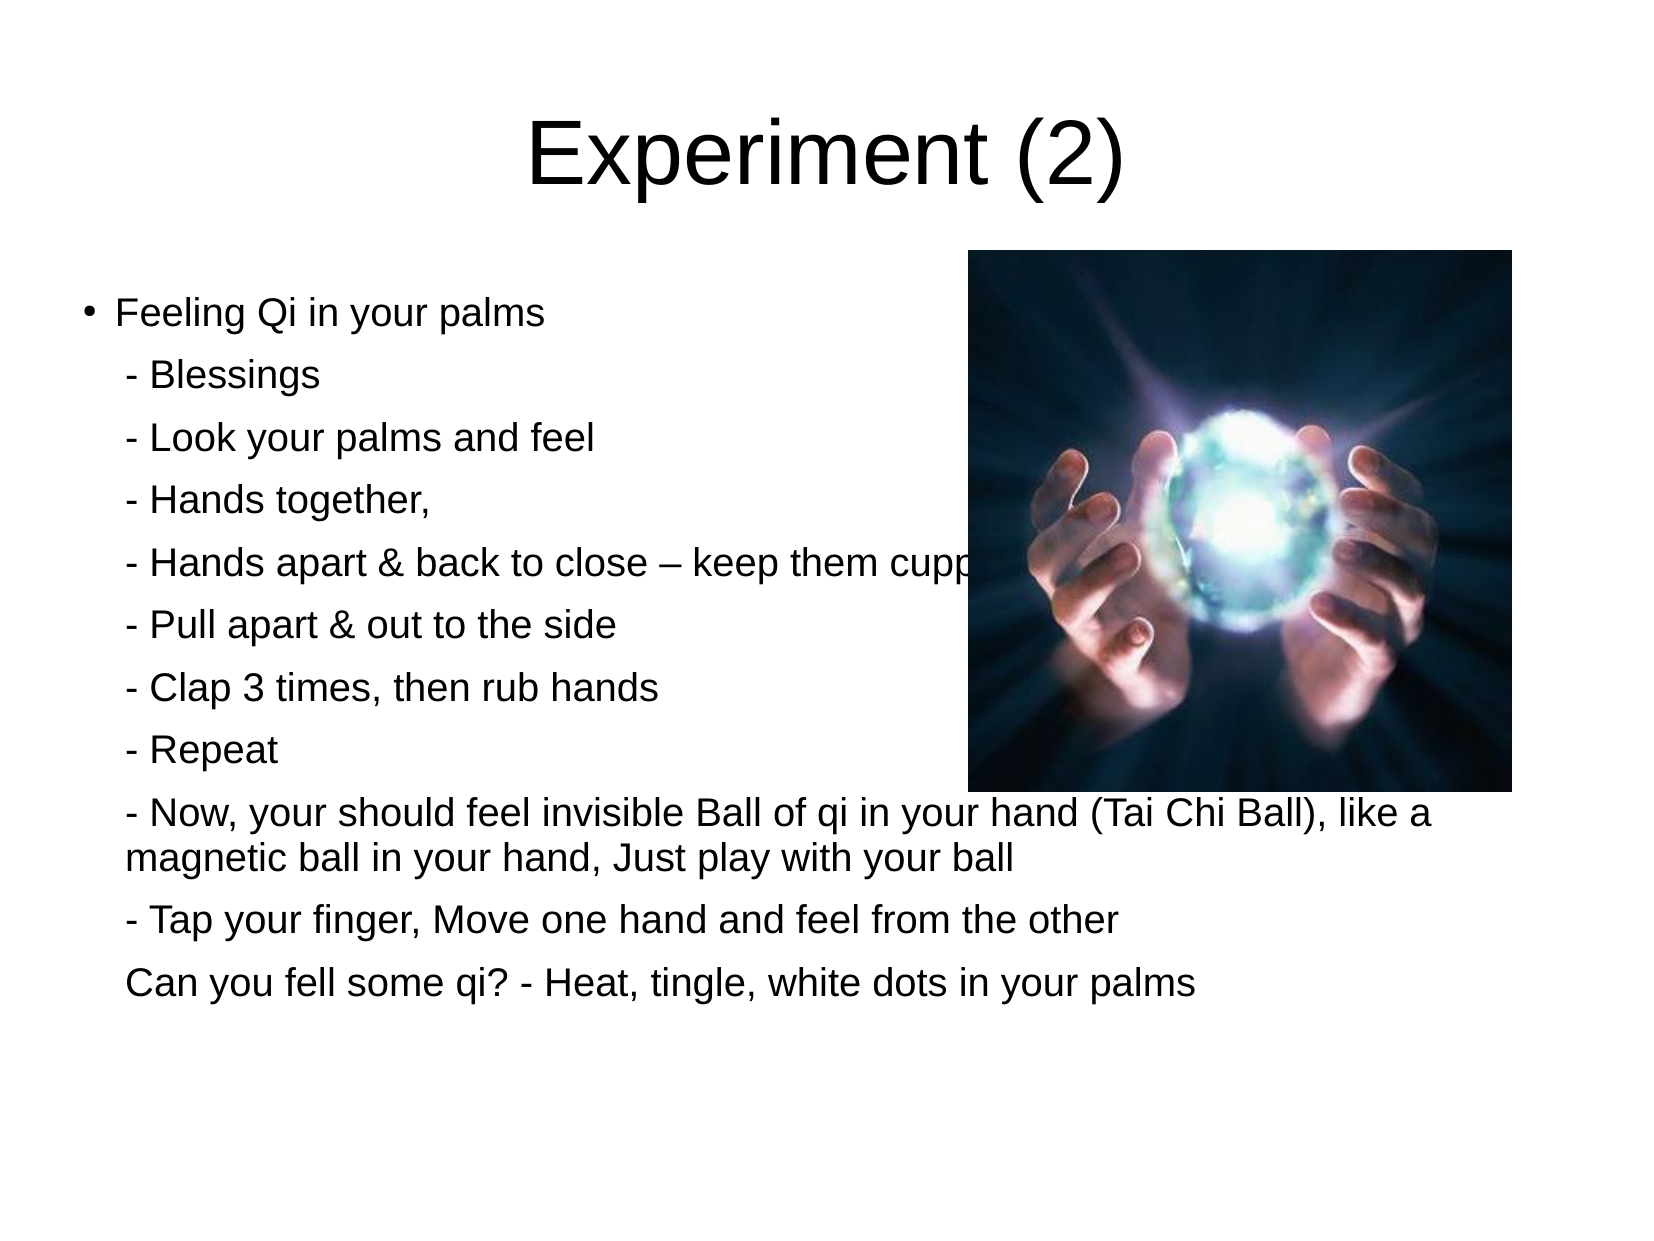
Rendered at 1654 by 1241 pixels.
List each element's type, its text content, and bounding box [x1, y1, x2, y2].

list Feeling Qi in your palms - Blessings - Look your palms and feel - Hands together, - Hands apart & back to close – keep them cupped - Pull apart & out to the side - Clap 3 times, then rub hands - Repeat - Now, your should feel invisible Ball of qi in your hand (Tai Chi Ball), like a magnetic ball in your hand, Just play with your ball - Tap your finger, Move one hand and feel from the other Can you fell some qi? - Heat, tingle, white dots in your palms [82, 290, 1571, 1010]
title Experiment (2) [82, 49, 1571, 257]
picture [968, 250, 1512, 792]
